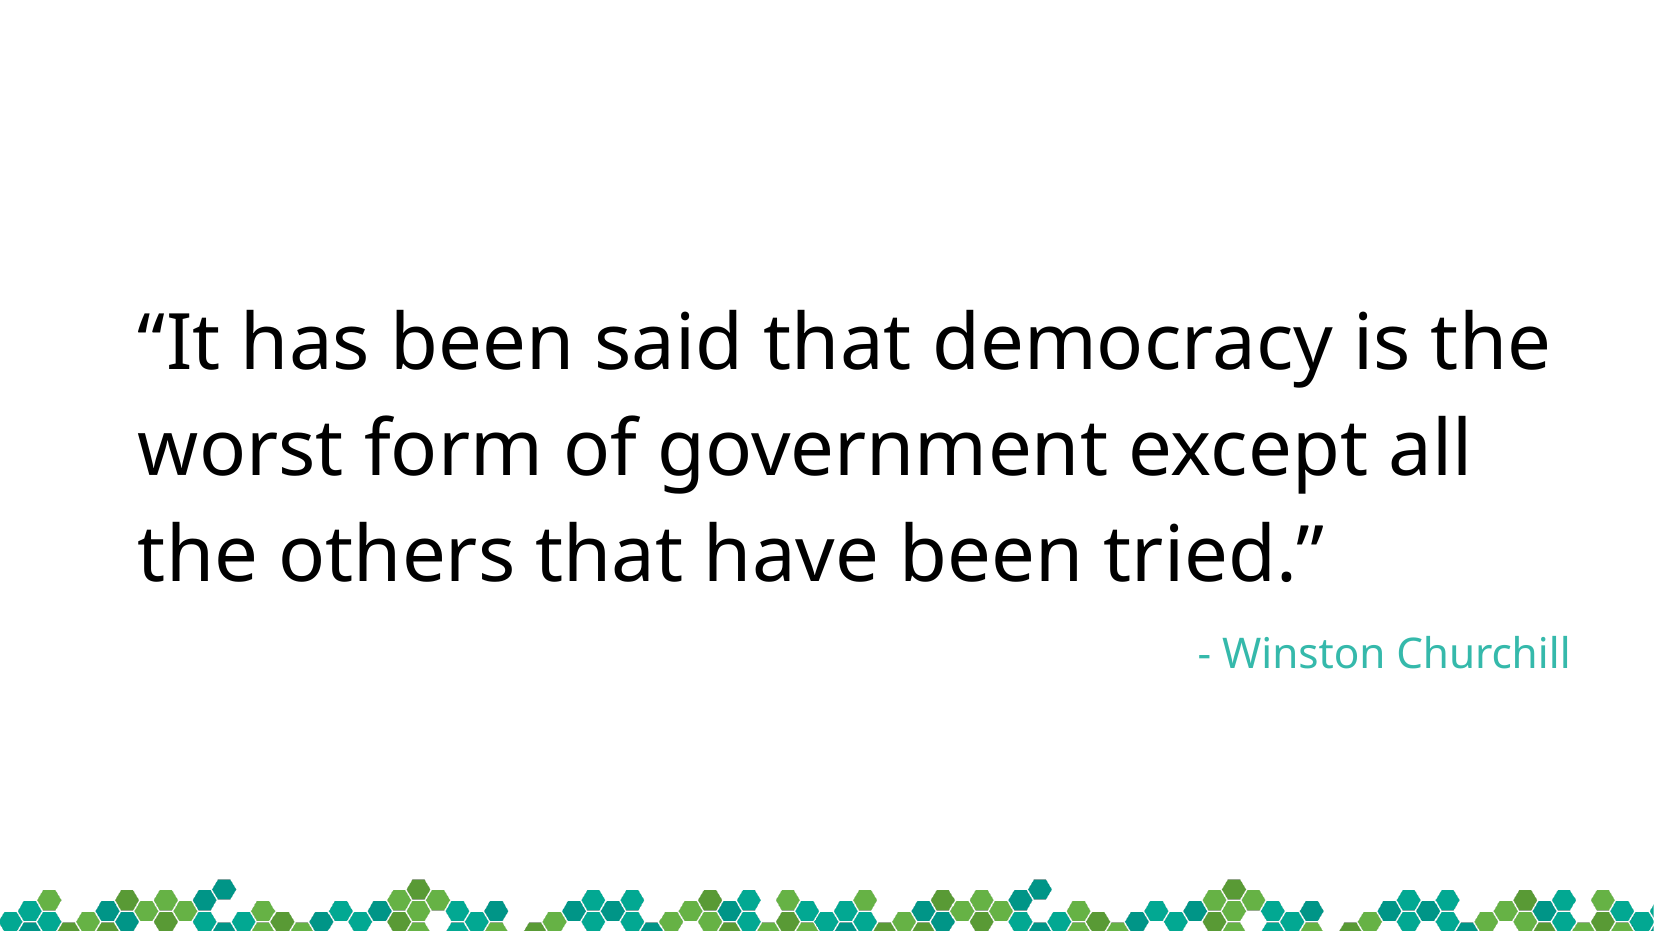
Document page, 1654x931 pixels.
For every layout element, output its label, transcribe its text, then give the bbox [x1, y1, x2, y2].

picture [0, 871, 1654, 931]
list “It has been said that democracy is the worst form of government except all the others that have been tried.” - Winston Churchill [82, 285, 1571, 758]
